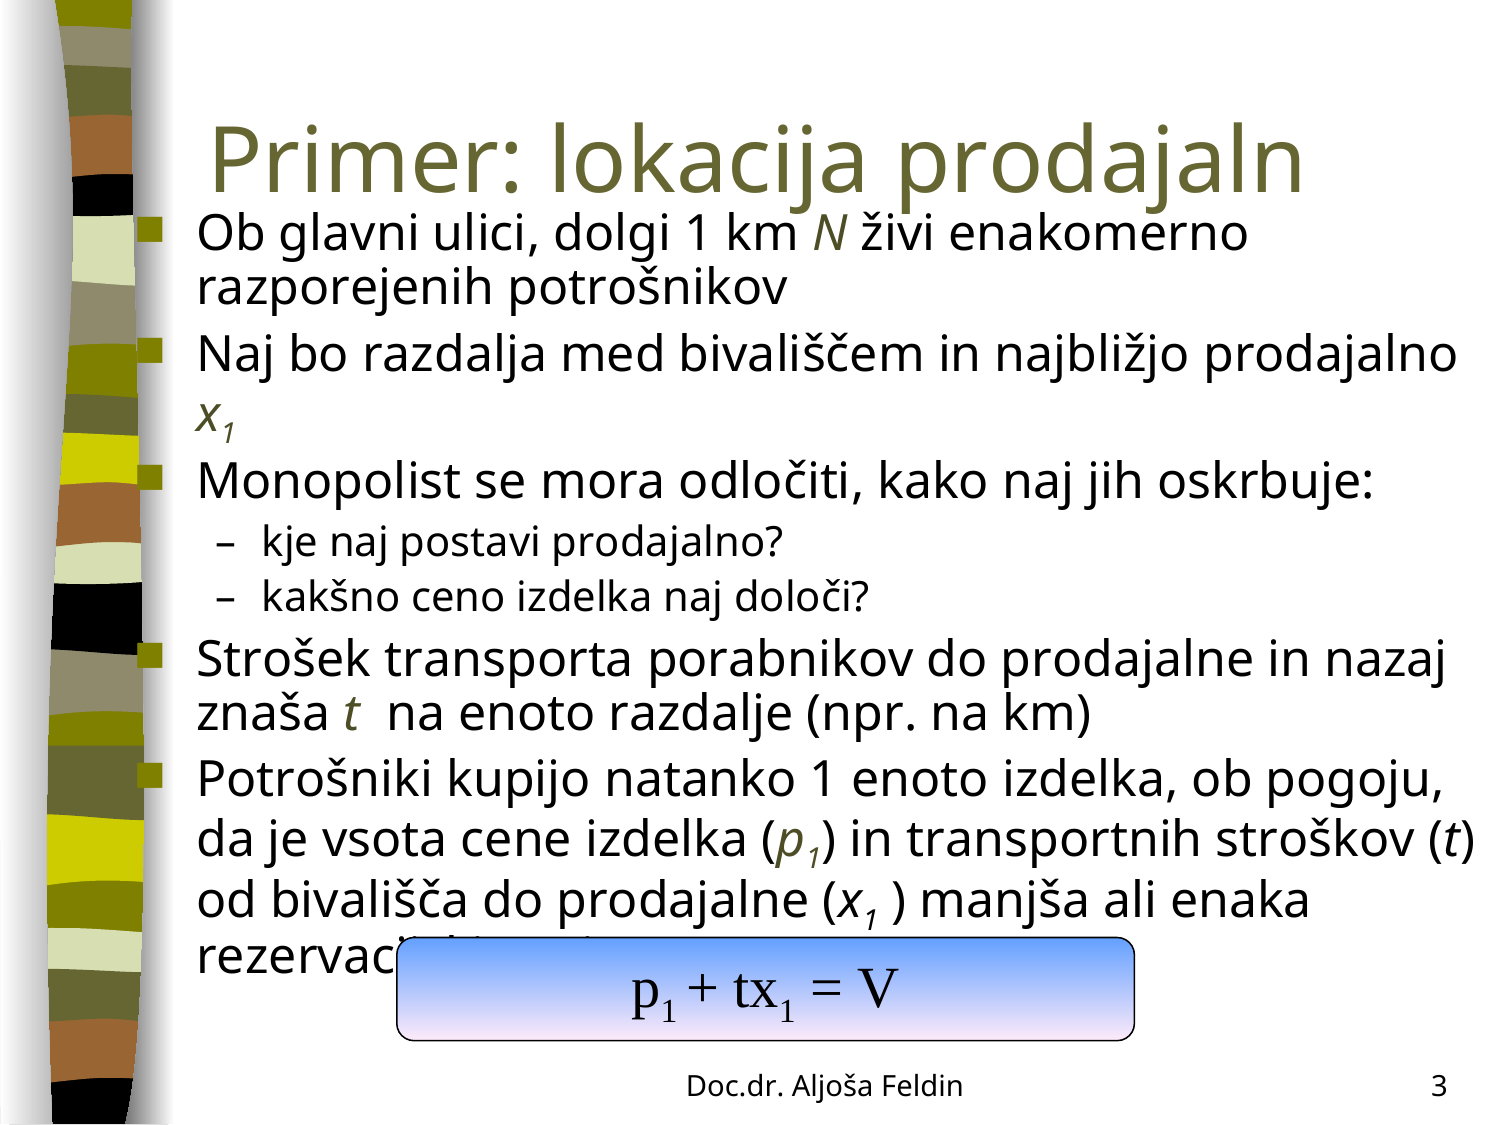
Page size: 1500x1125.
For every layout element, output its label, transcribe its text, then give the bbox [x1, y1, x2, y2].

text_box <number> [1149, 1059, 1463, 1125]
list Ob glavni ulici, dolgi 1 km N živi enakomerno razporejenih potrošnikov Naj bo razdalja med bivališčem in najbližjo prodajalno x1 Monopolist se mora odločiti, kako naj jih oskrbuje: kje naj postavi prodajalno? kakšno ceno izdelka naj določi? Strošek transporta porabnikov do prodajalne in nazaj znaša t na enoto razdalje (npr. na km) Potrošniki kupijo natanko 1 enoto izdelka, ob pogoju, da je vsota cene izdelka (p1) in transportnih stroškov (t) od bivališča do prodajalne (x1 ) manjša ali enaka rezervacijski ceni (V) [124, 199, 1500, 1050]
text_box p1 + tx1 = V [396, 937, 1135, 1041]
text_box Doc.dr. Aljoša Feldin [587, 1059, 1063, 1125]
title Primer: lokacija prodajaln [192, 62, 1468, 199]
